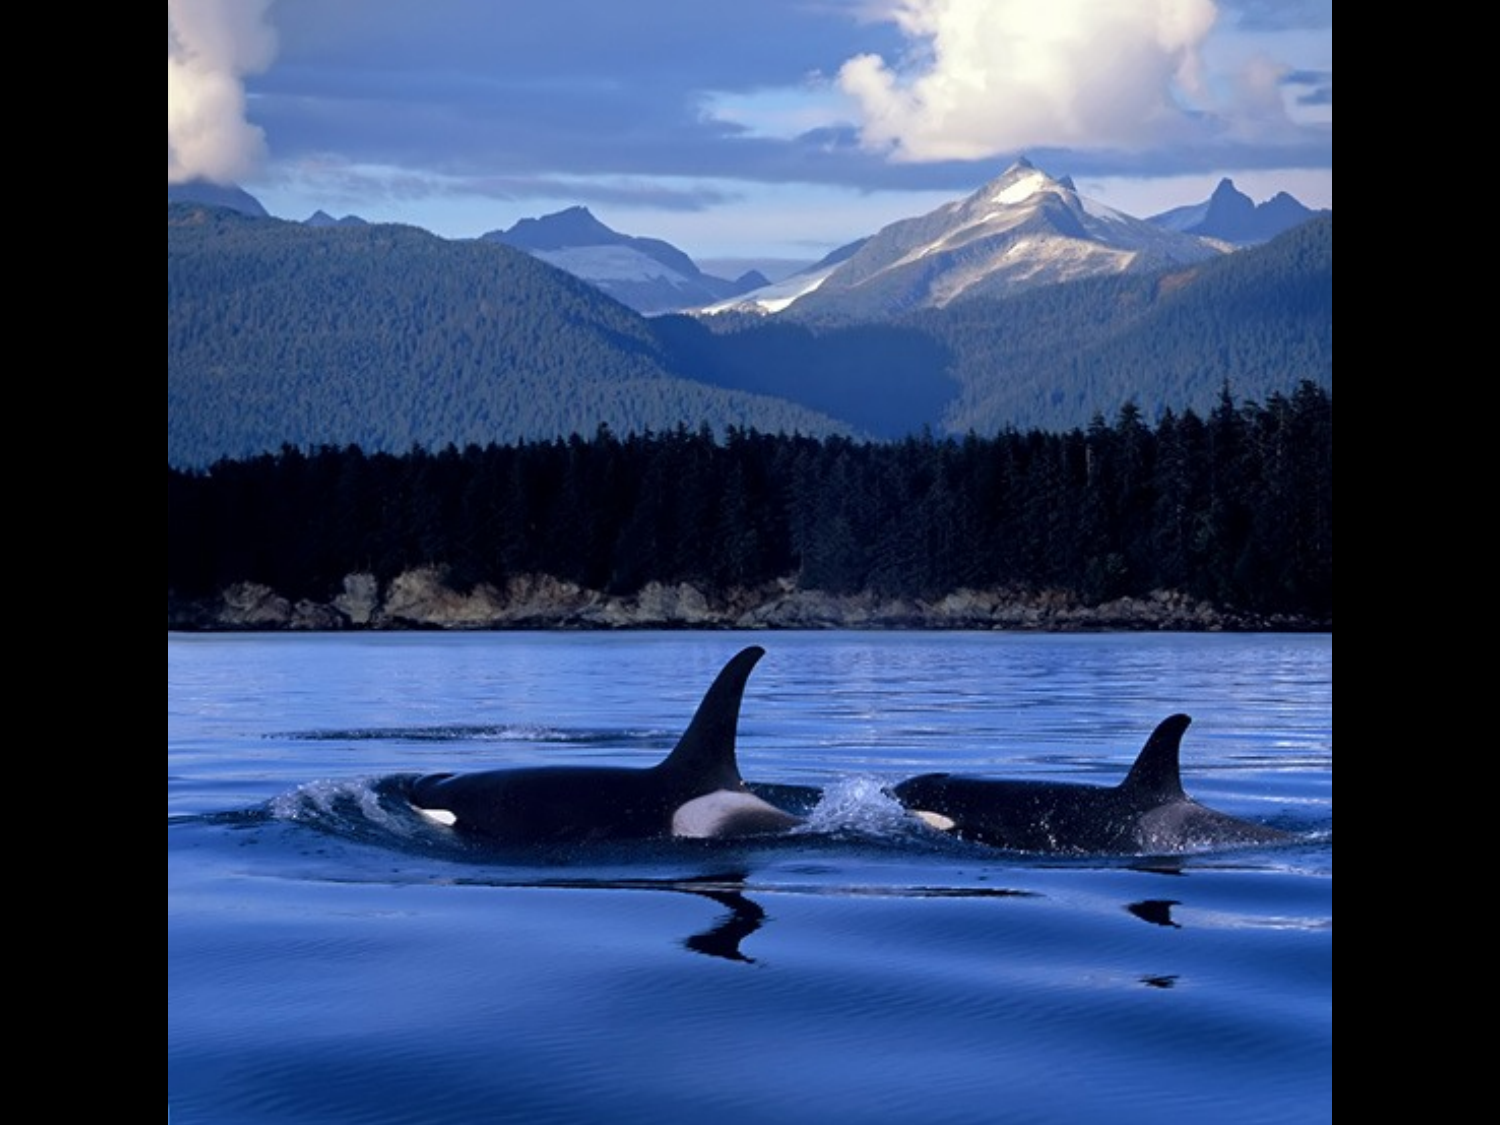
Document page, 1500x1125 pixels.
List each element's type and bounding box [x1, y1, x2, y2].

picture [168, 0, 1332, 1125]
